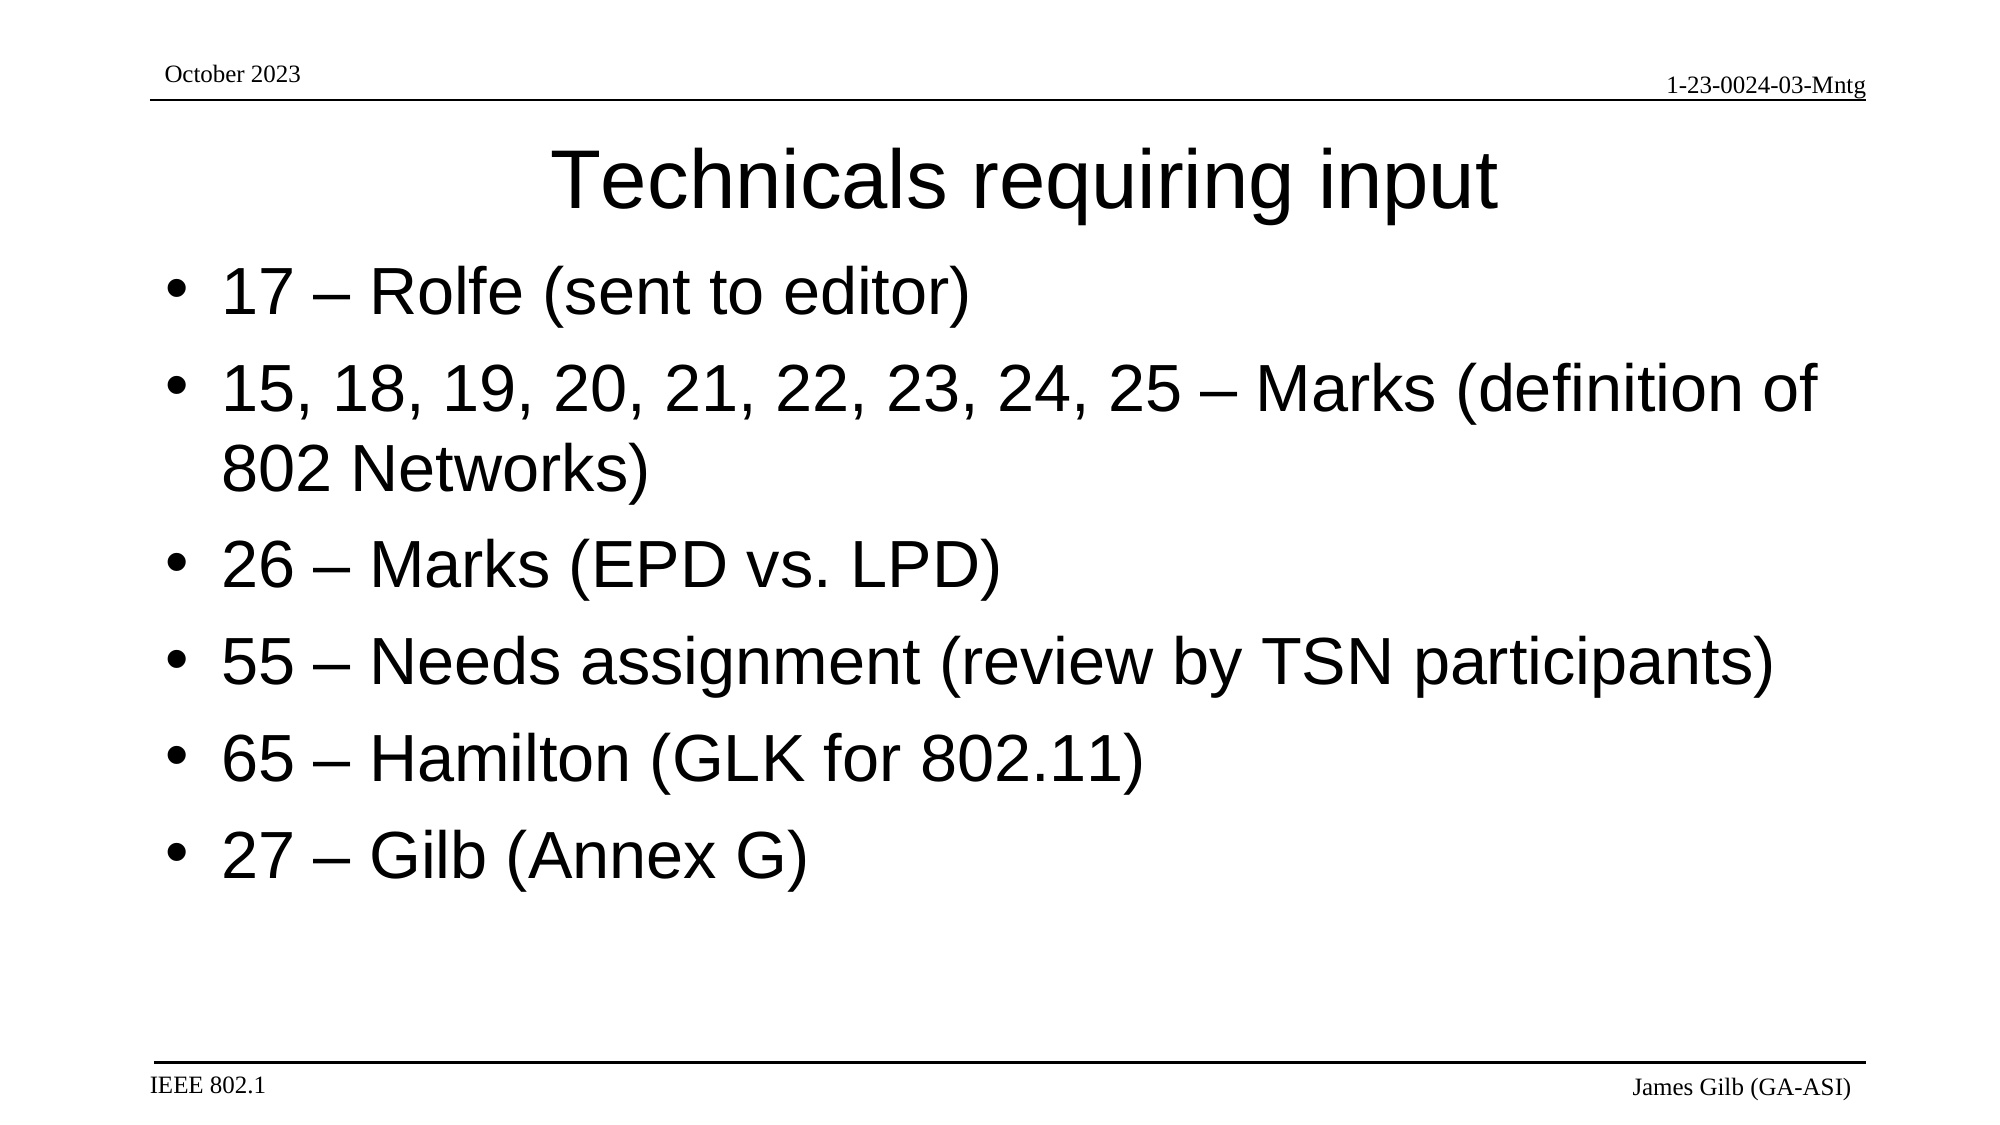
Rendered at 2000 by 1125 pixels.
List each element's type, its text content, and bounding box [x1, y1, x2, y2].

title Technicals requiring input [149, 112, 1900, 238]
list 17 – Rolfe (sent to editor) 15, 18, 19, 20, 21, 22, 23, 24, 25 – Marks (definition of 802 Networks) 26 – Marks (EPD vs. LPD) 55 – Needs assignment (review by TSN participants) 65 – Hamilton (GLK for 802.11) 27 – Gilb (Annex G) [150, 239, 1900, 1051]
